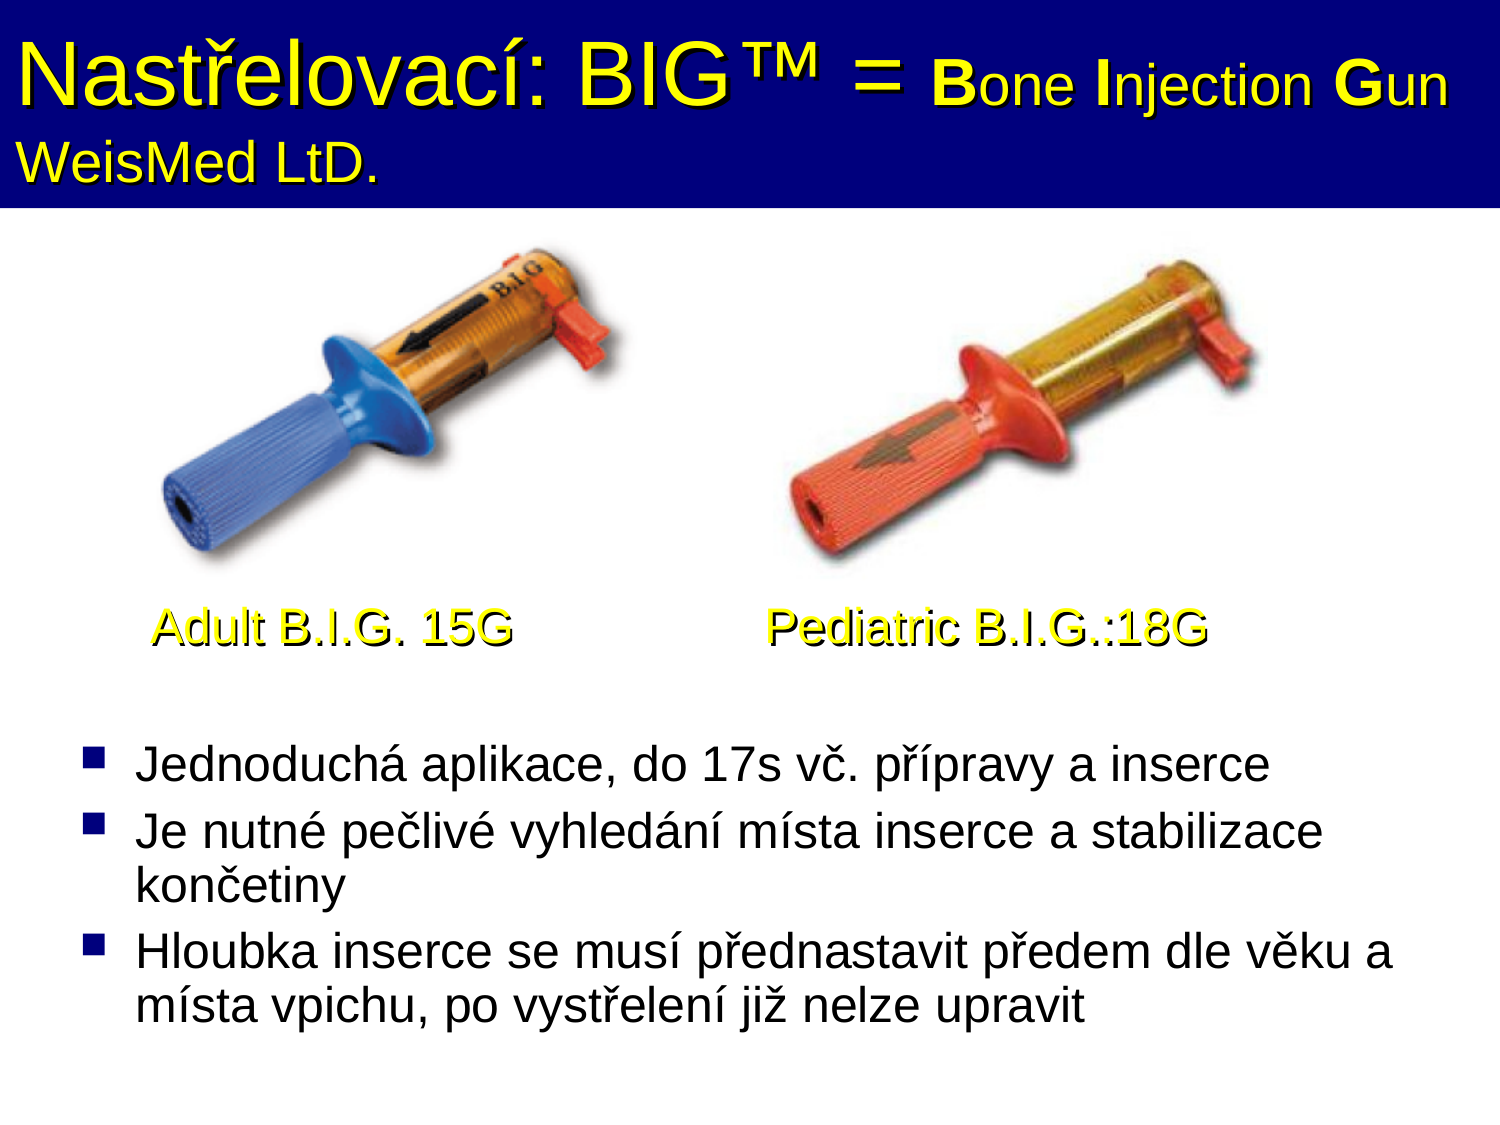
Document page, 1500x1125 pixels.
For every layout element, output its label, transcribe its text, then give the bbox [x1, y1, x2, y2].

text_box Adult B.I.G. 15G [135, 586, 656, 662]
text_box Nastřelovací: BIG™ = Bone Injection Gun WeisMed LtD. [0, 0, 1500, 209]
text_box Pediatric B.I.G.:18G [749, 586, 1258, 662]
picture [135, 231, 654, 586]
text_box Jednoduchá aplikace, do 17s vč. přípravy a inserce Je nutné pečlivé vyhledání místa inserce a stabilizace končetiny Hloubka inserce se musí přednastavit předem dle věku a místa vpichu, po vystřelení již nelze upravit [64, 668, 1415, 1125]
picture [750, 231, 1268, 586]
